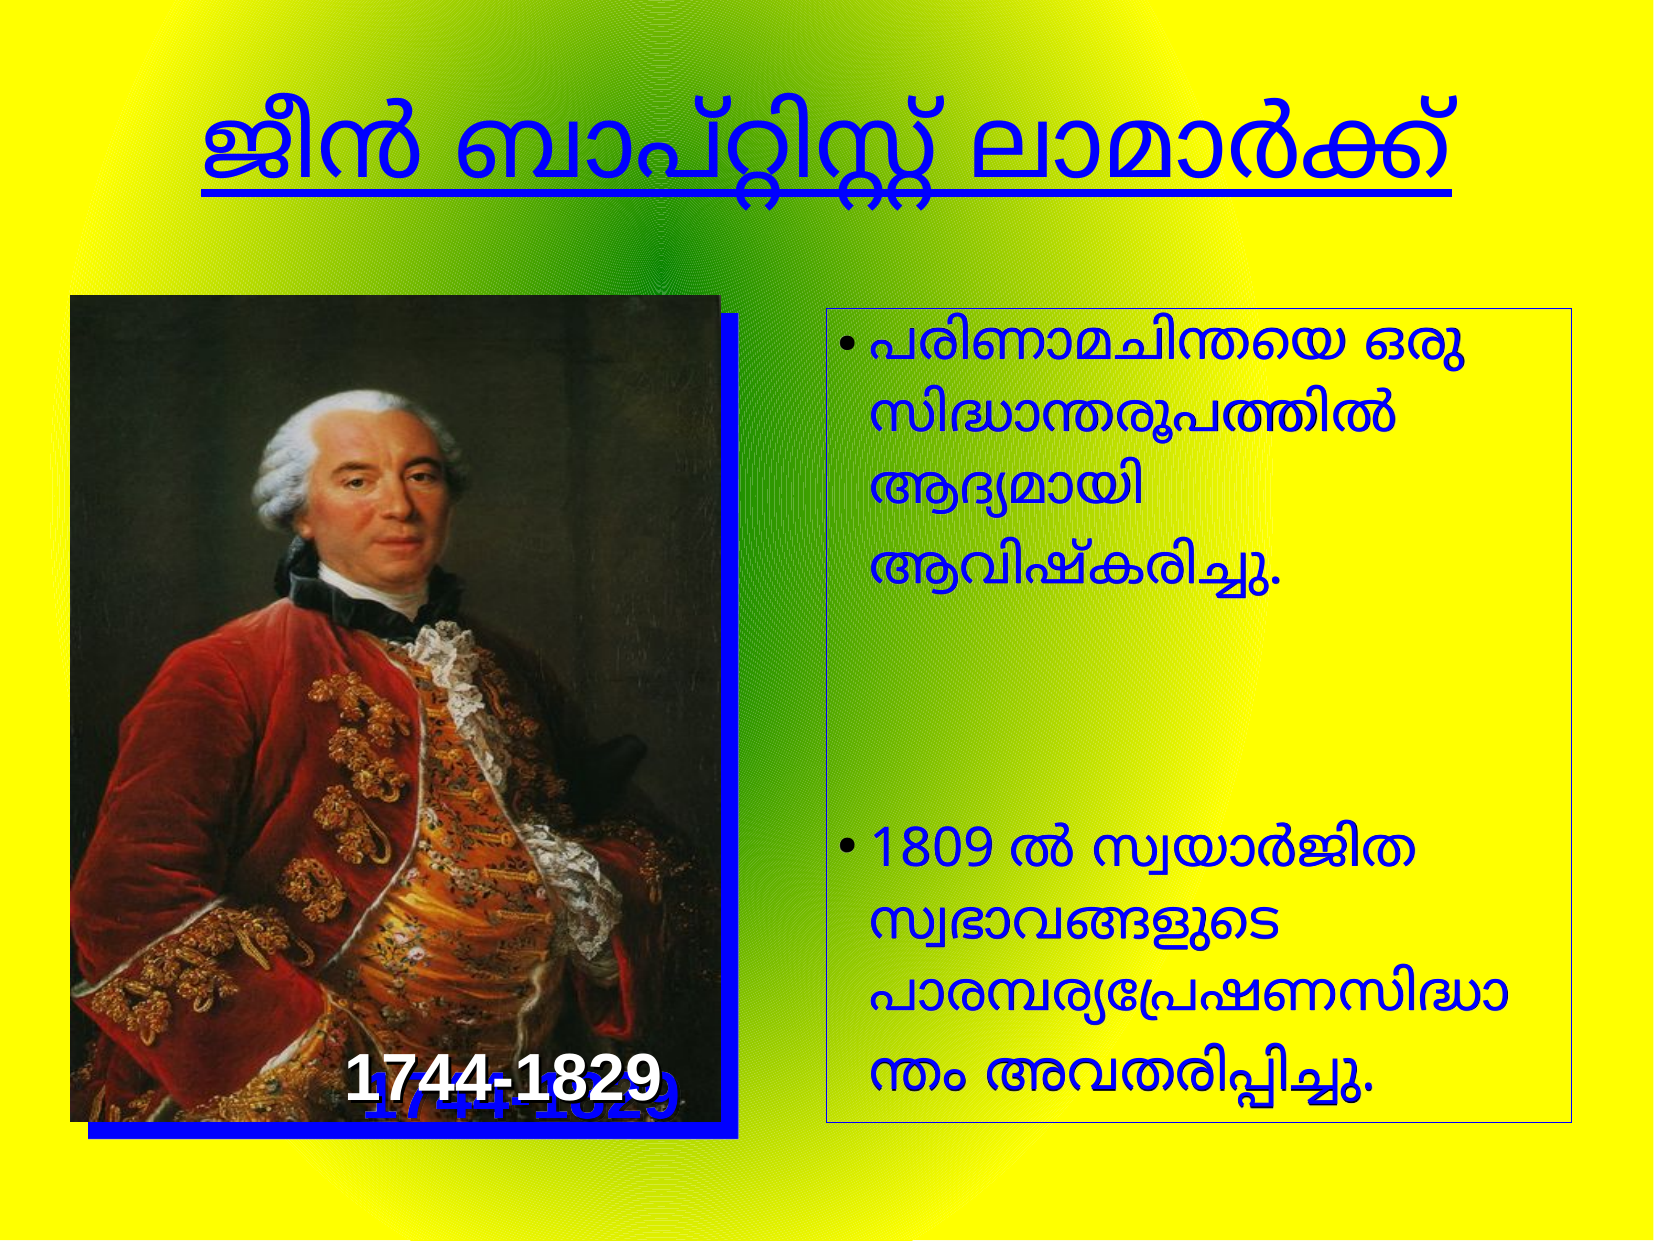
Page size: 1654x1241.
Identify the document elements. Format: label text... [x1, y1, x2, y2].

title ജീന്‍ ബാപ്റ്റിസ്റ്റ് ലാമാര്‍ക്ക് [82, 49, 1571, 257]
list പരിണാമചിന്തയെ ഒരു സിദ്ധാന്തരൂപത്തില്‍ ആദ്യമായി ആവിഷ്കരിച്ചു. 1809 ല്‍ സ്വയാര്‍ജിത സ്വഭാവങ്ങളുടെ പാരമ്പര്യപ്രേഷണസിദ്ധാന്തം അവതരിപ്പിച്ചു. [826, 308, 1572, 1123]
picture [70, 295, 721, 1123]
text_box 1744-1829 [329, 1032, 680, 1123]
